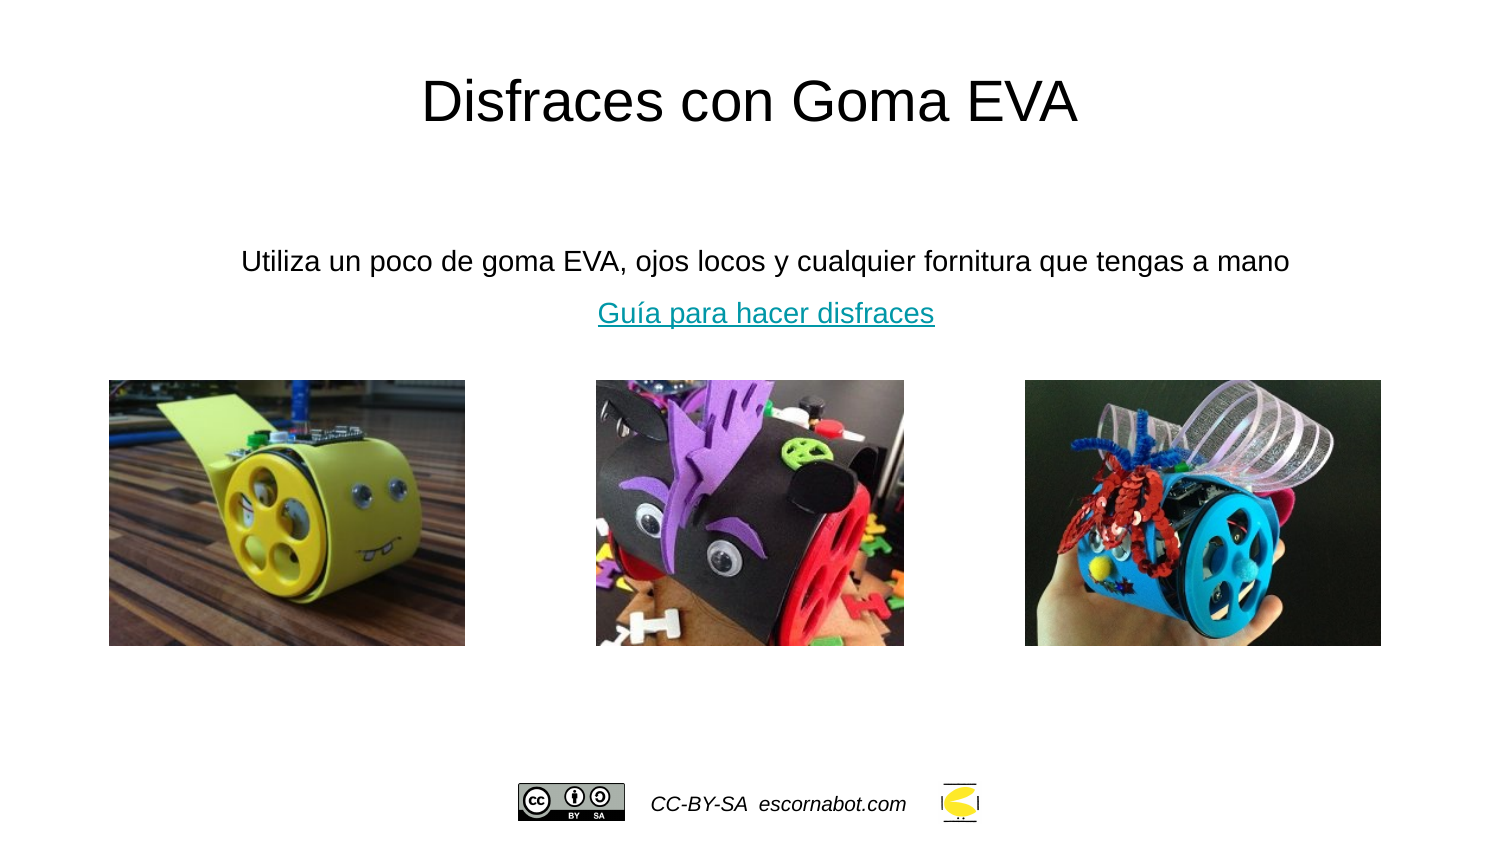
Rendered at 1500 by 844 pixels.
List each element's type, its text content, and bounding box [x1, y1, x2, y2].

text_box CC-BY-SA escornabot.com [635, 775, 936, 830]
picture [109, 380, 465, 646]
picture [596, 380, 904, 646]
picture [518, 783, 625, 821]
title Disfraces con Goma EVA [51, 48, 1449, 142]
text_box Utiliza un poco de goma EVA, ojos locos y cualquier fornitura que tengas a mano Guía para hacer disfraces [176, 209, 1356, 602]
picture [1025, 380, 1381, 646]
picture [938, 781, 982, 824]
